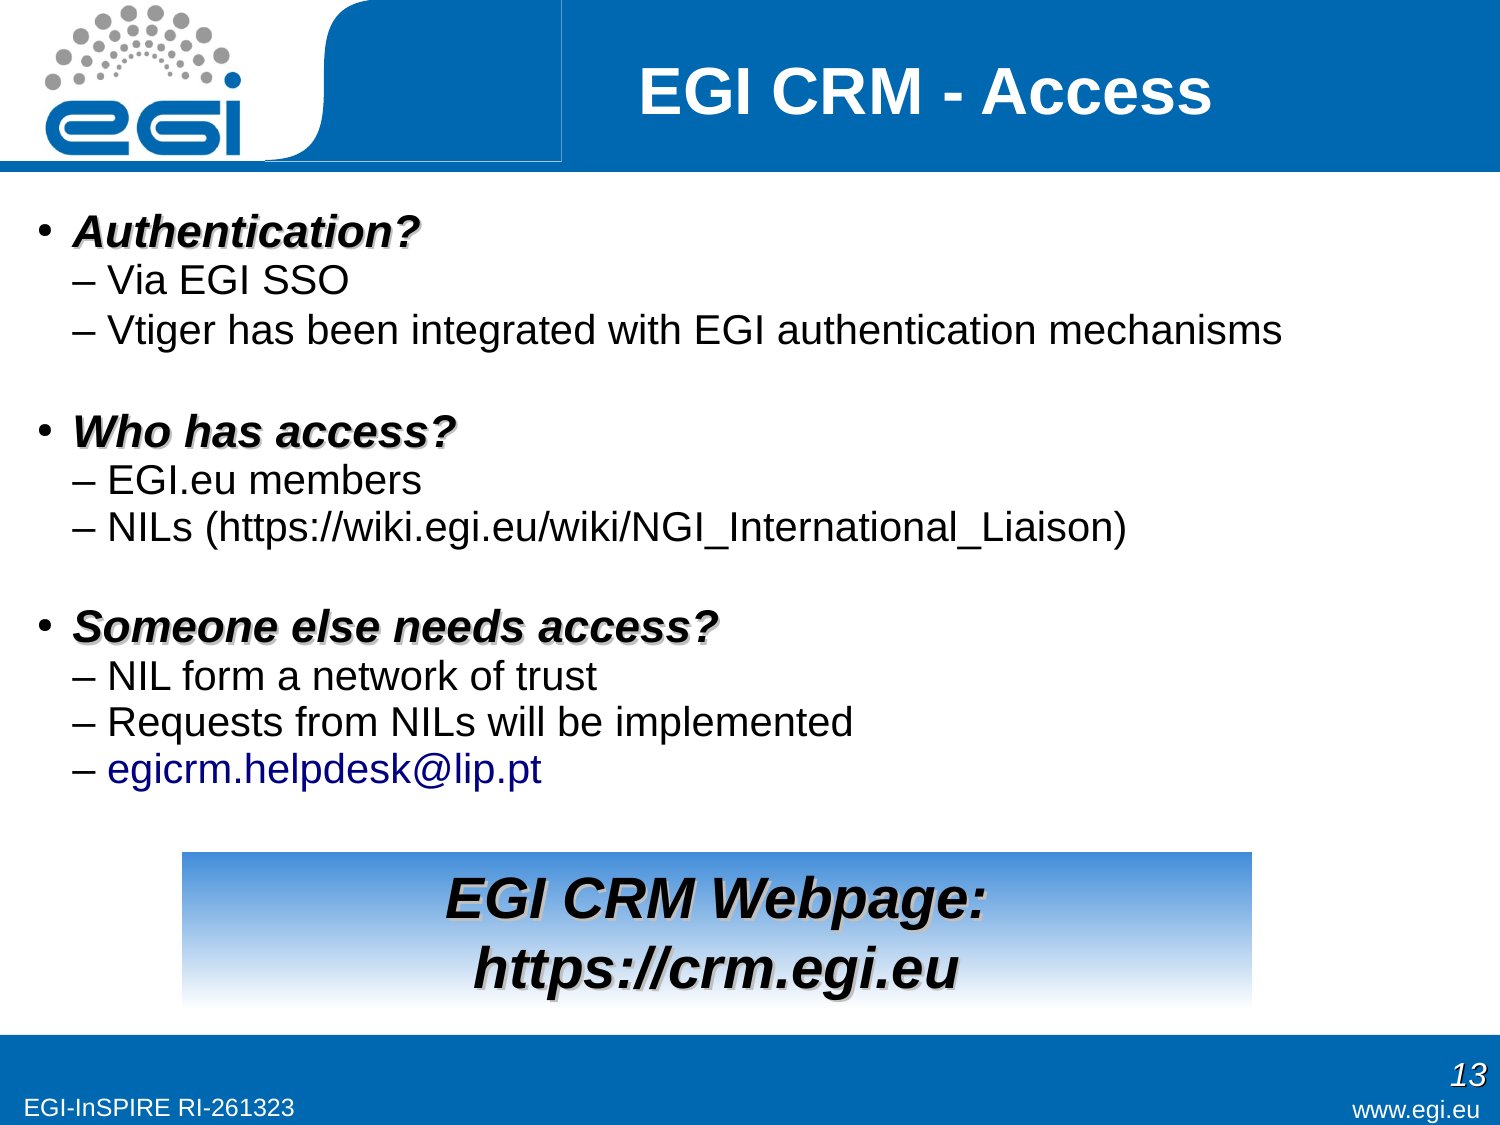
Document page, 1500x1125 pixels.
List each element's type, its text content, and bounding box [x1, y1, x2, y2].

text_box EGI CRM Webpage: https://crm.egi.eu [182, 852, 1252, 1008]
text_box EGI CRM - Access [374, 40, 1478, 136]
text_box Authentication? – Via EGI SSO – Vtiger has been integrated with EGI authentication mechanisms Who has access? – EGI.eu members – NILs (https://wiki.egi.eu/wiki/NGI_International_Liaison) Someone else needs access? – NIL form a network of trust – Requests from NILs will be implemented – egicrm.helpdesk@lip.pt [22, 198, 1475, 1052]
picture [0, 0, 265, 161]
